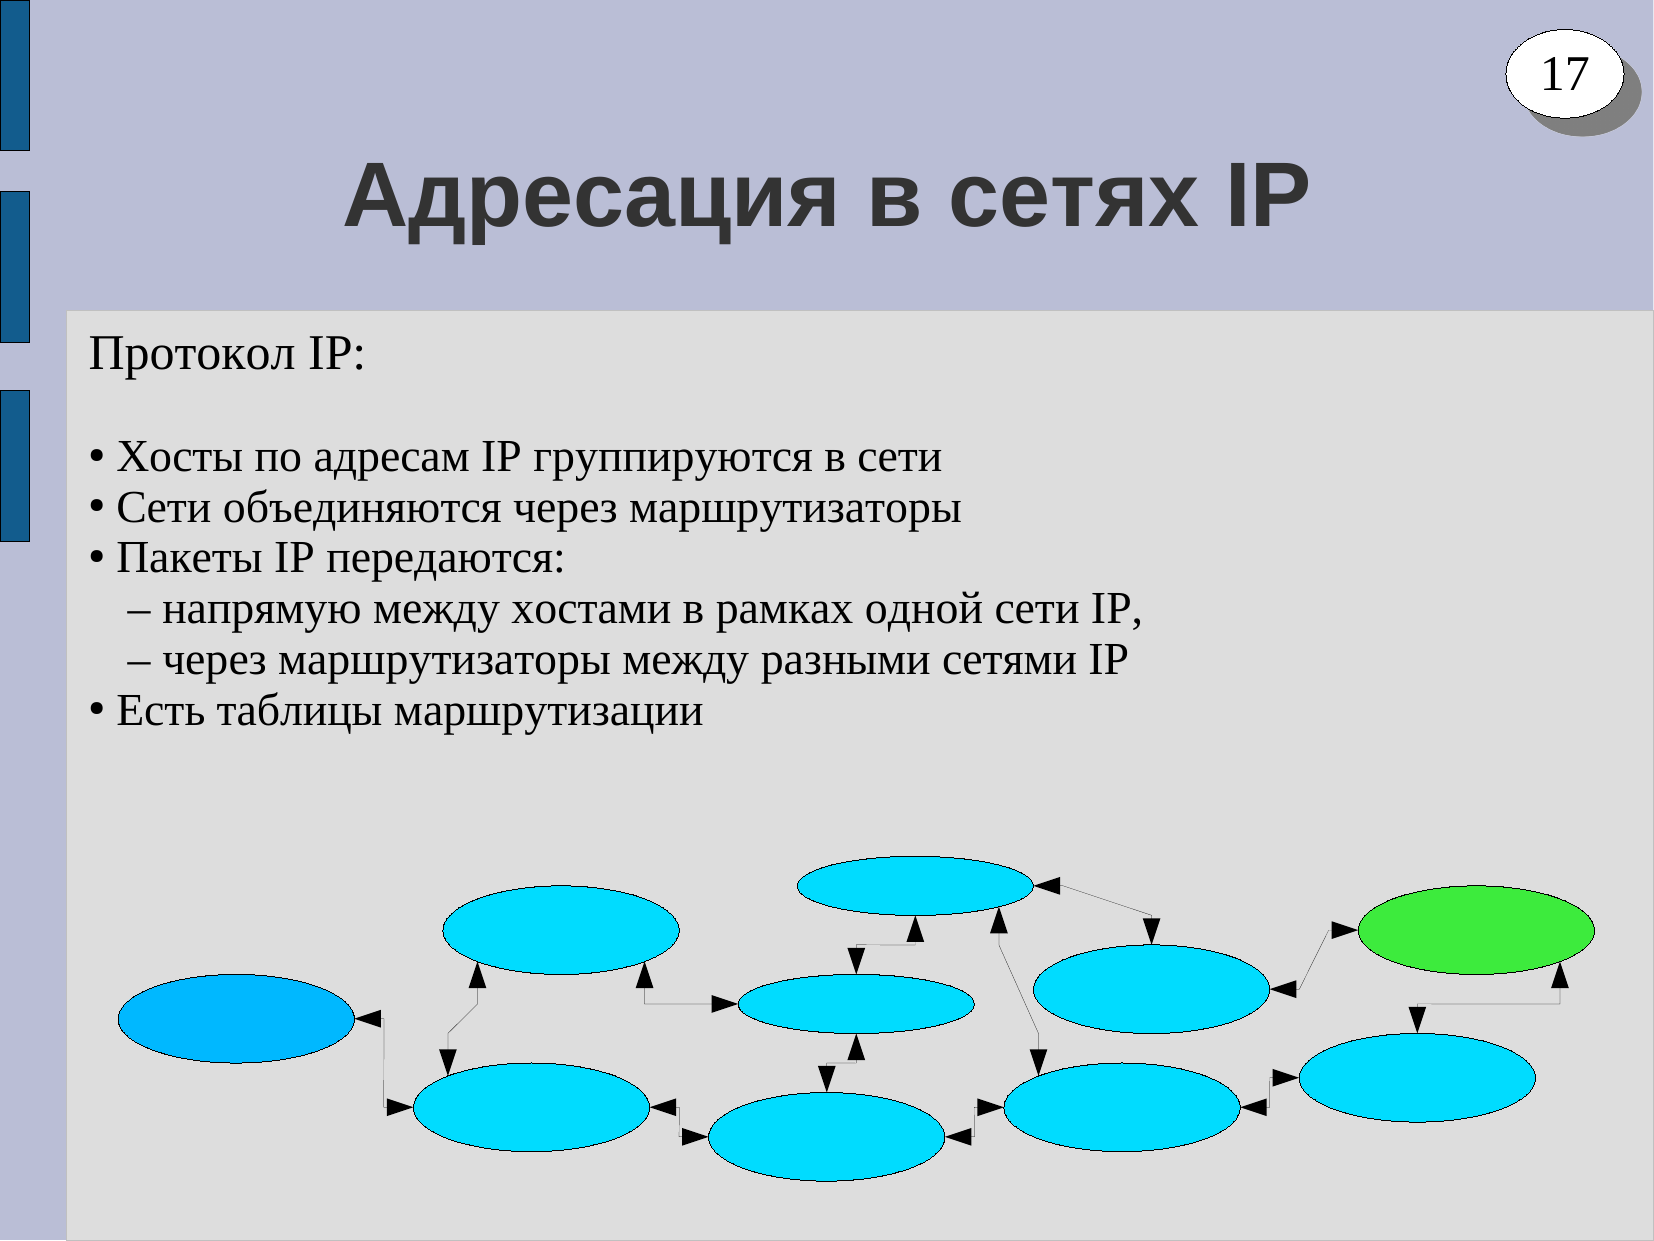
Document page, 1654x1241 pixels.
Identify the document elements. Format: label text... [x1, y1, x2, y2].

text_box [738, 974, 975, 1034]
text_box Протокол IP: Хосты по адресам IP группируются в сети Сети объединяются через маршрутизаторы Пакеты IP передаются: – напрямую между хостами в рамках одной сети IP, – через маршрутизаторы между разными сетями IP Есть таблицы маршрутизации [88, 324, 1565, 798]
text_box [1358, 885, 1595, 975]
title Адресация в сетях IP [121, 91, 1534, 299]
text_box [708, 1092, 945, 1182]
text_box [413, 1062, 650, 1152]
text_box 17 [1505, 29, 1625, 119]
text_box [118, 974, 355, 1064]
text_box [1003, 1062, 1241, 1152]
text_box [797, 856, 1034, 916]
text_box [1033, 944, 1270, 1034]
text_box [442, 885, 680, 975]
text_box [1299, 1033, 1536, 1123]
